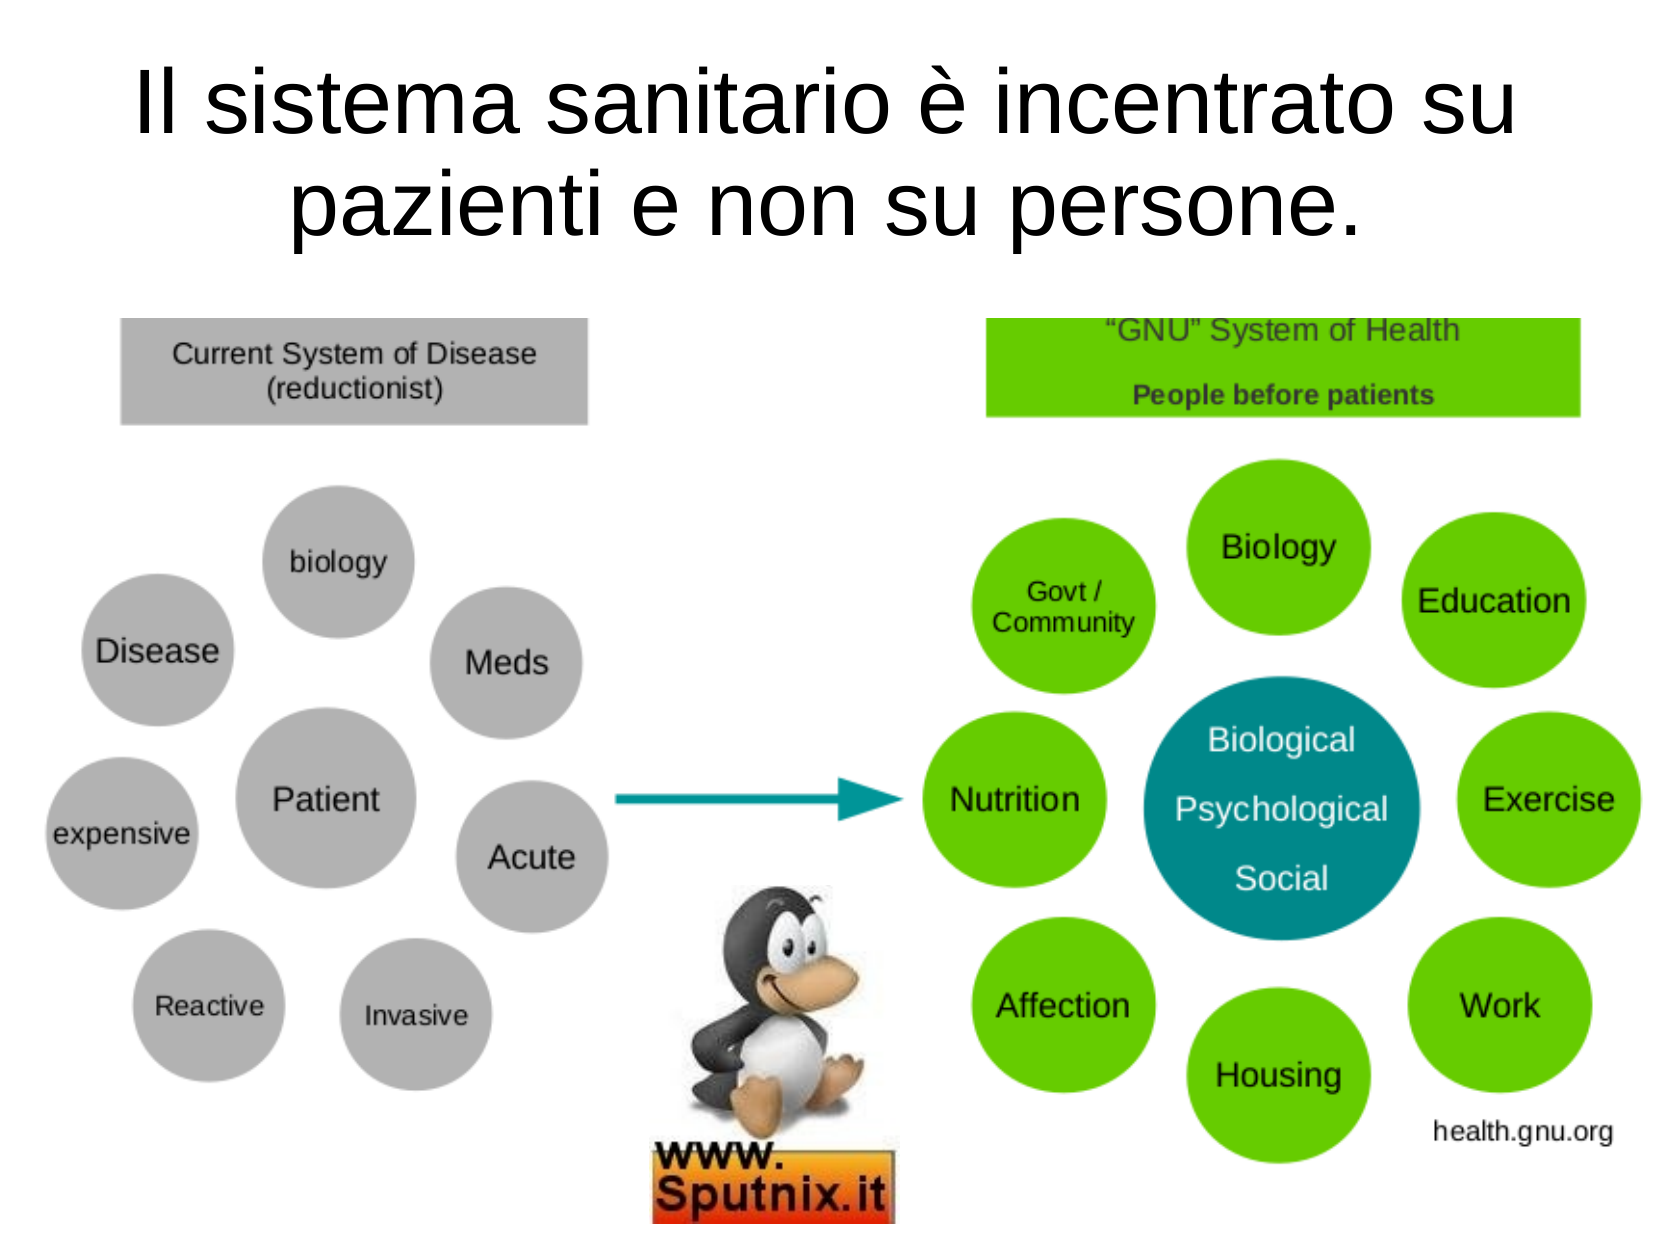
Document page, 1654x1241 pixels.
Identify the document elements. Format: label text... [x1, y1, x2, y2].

title Il sistema sanitario è incentrato su pazienti e non su persone. [82, 49, 1571, 257]
picture [3, 318, 1654, 1224]
